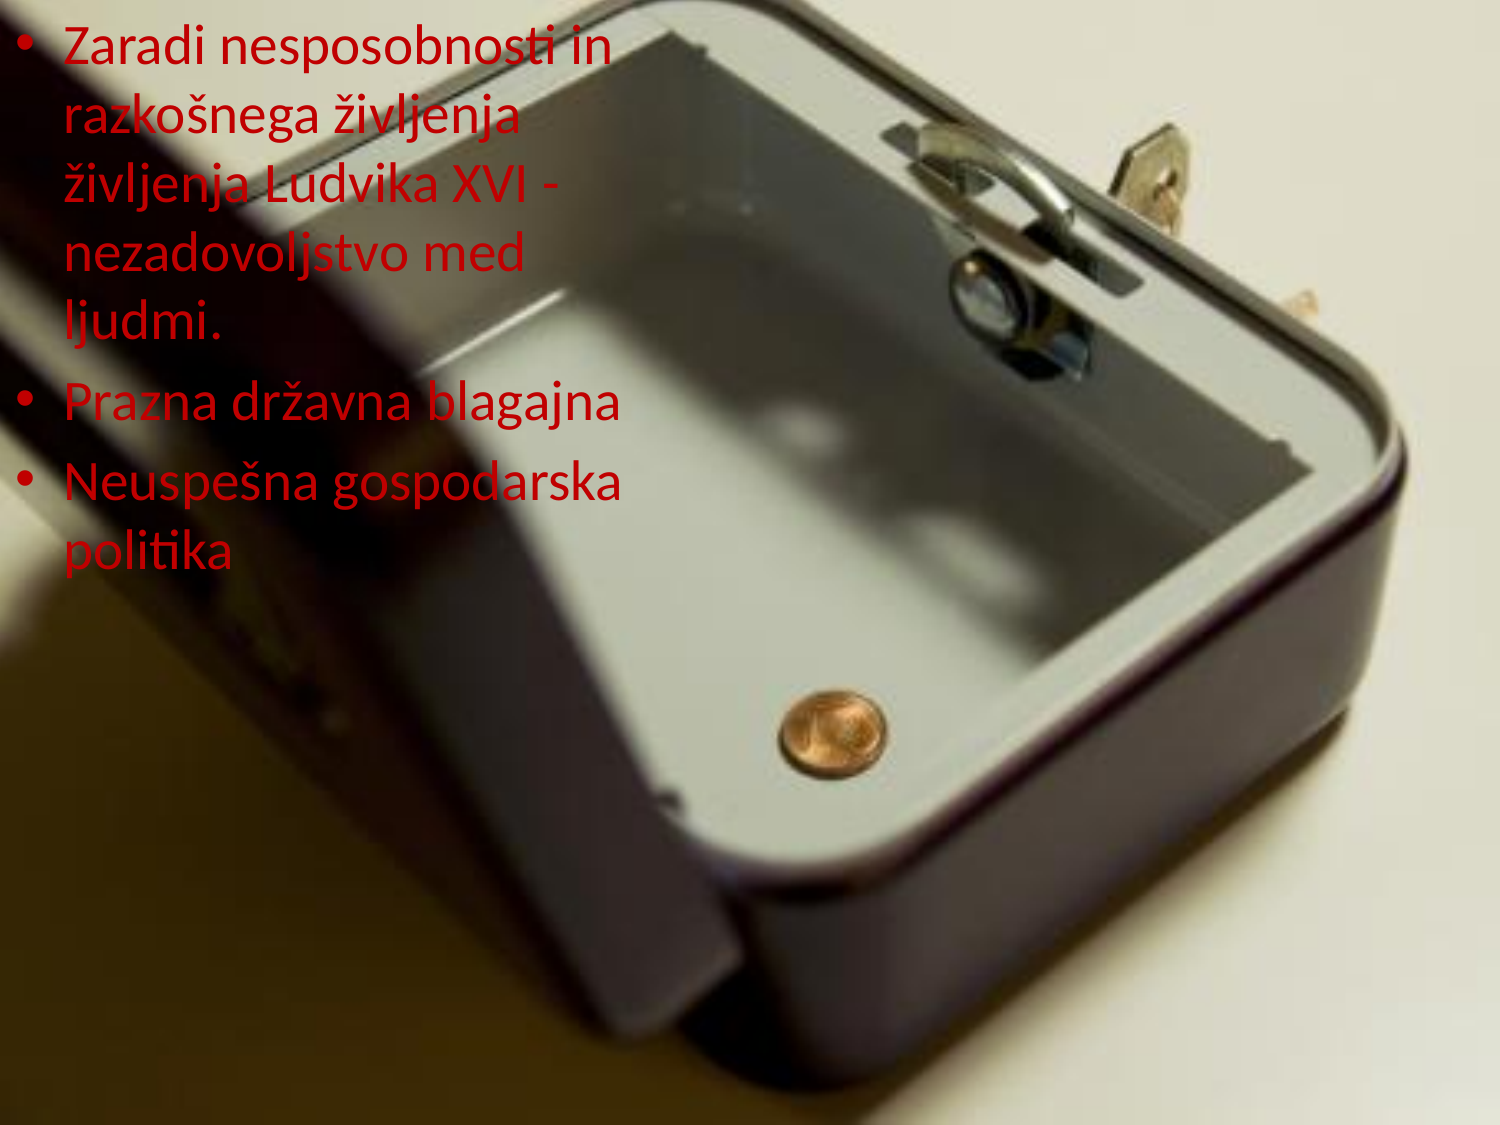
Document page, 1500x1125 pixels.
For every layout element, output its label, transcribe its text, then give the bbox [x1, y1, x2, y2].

list Zaradi nesposobnosti in razkošnega življenja življenja Ludvika XVI - nezadovoljstvo med ljudmi. Prazna državna blagajna Neuspešna gospodarska politika [0, 0, 668, 596]
picture [0, 0, 1500, 1125]
